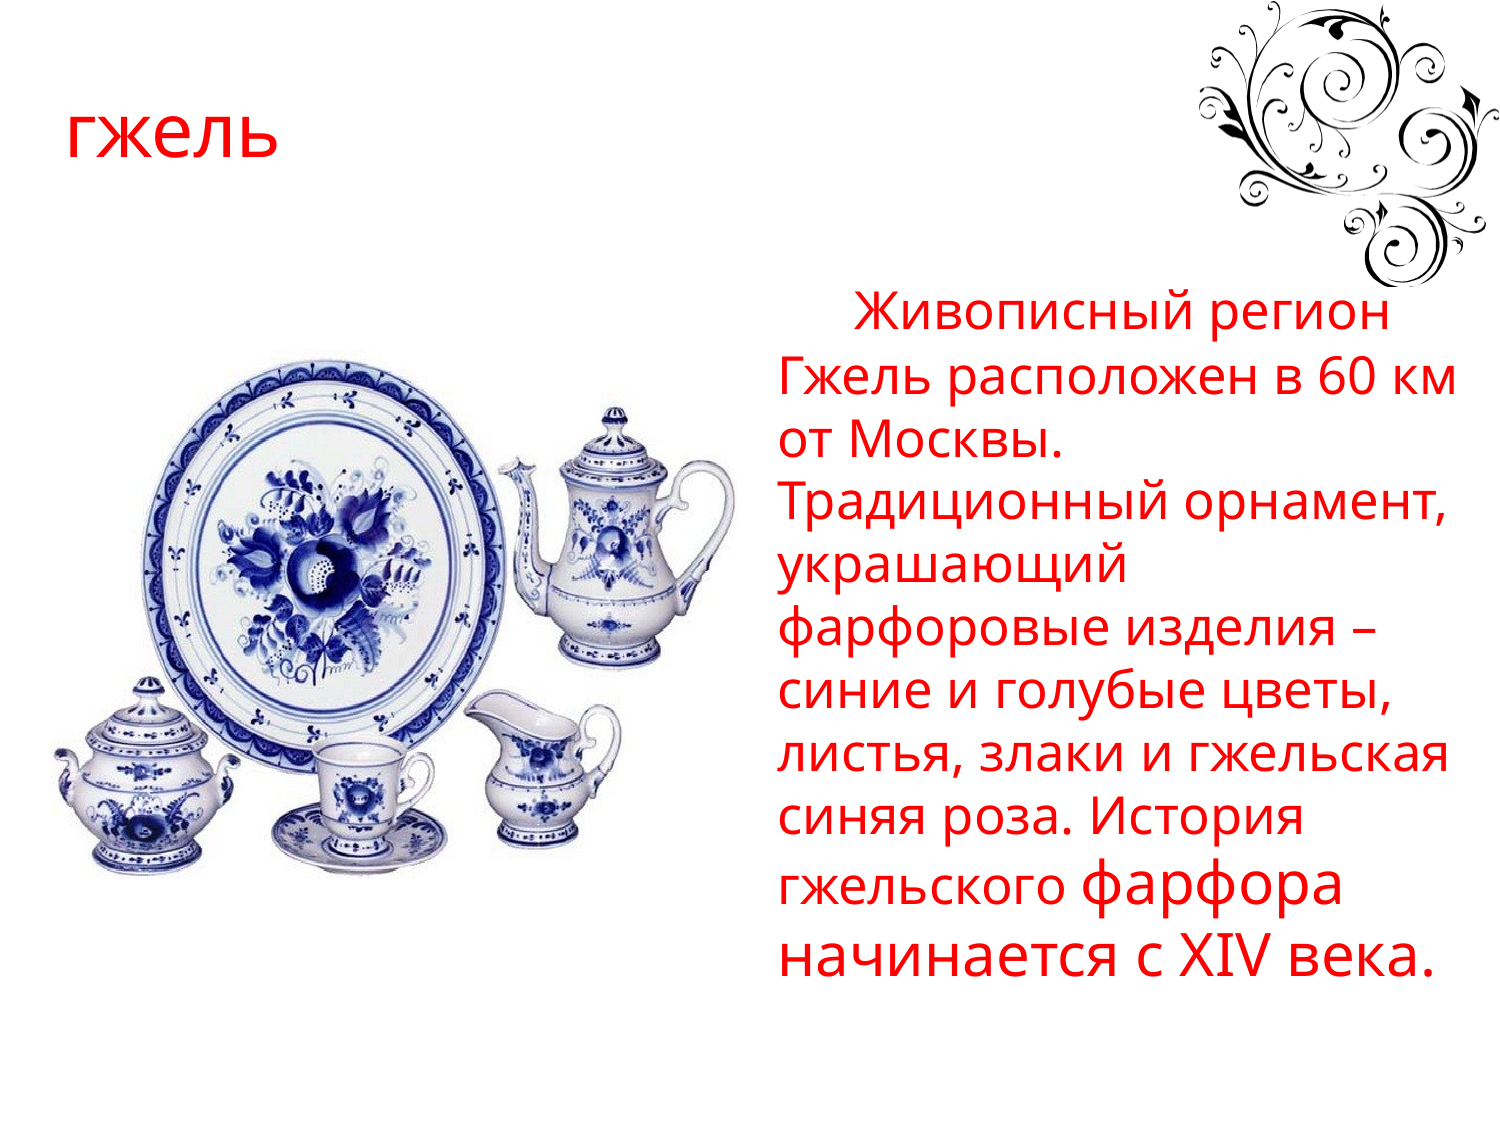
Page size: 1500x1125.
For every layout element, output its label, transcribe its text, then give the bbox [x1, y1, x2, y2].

title гжель [49, 75, 1198, 213]
list Живописный регион Гжель расположен в 60 км от Москвы. Традиционный орнамент, украшающий фарфоровые изделия – синие и голубые цветы, листья, злаки и гжельская синяя роза. История гжельского фарфора начинается с XIV века. [762, 262, 1475, 1038]
picture [50, 349, 738, 879]
picture [1198, 0, 1500, 288]
